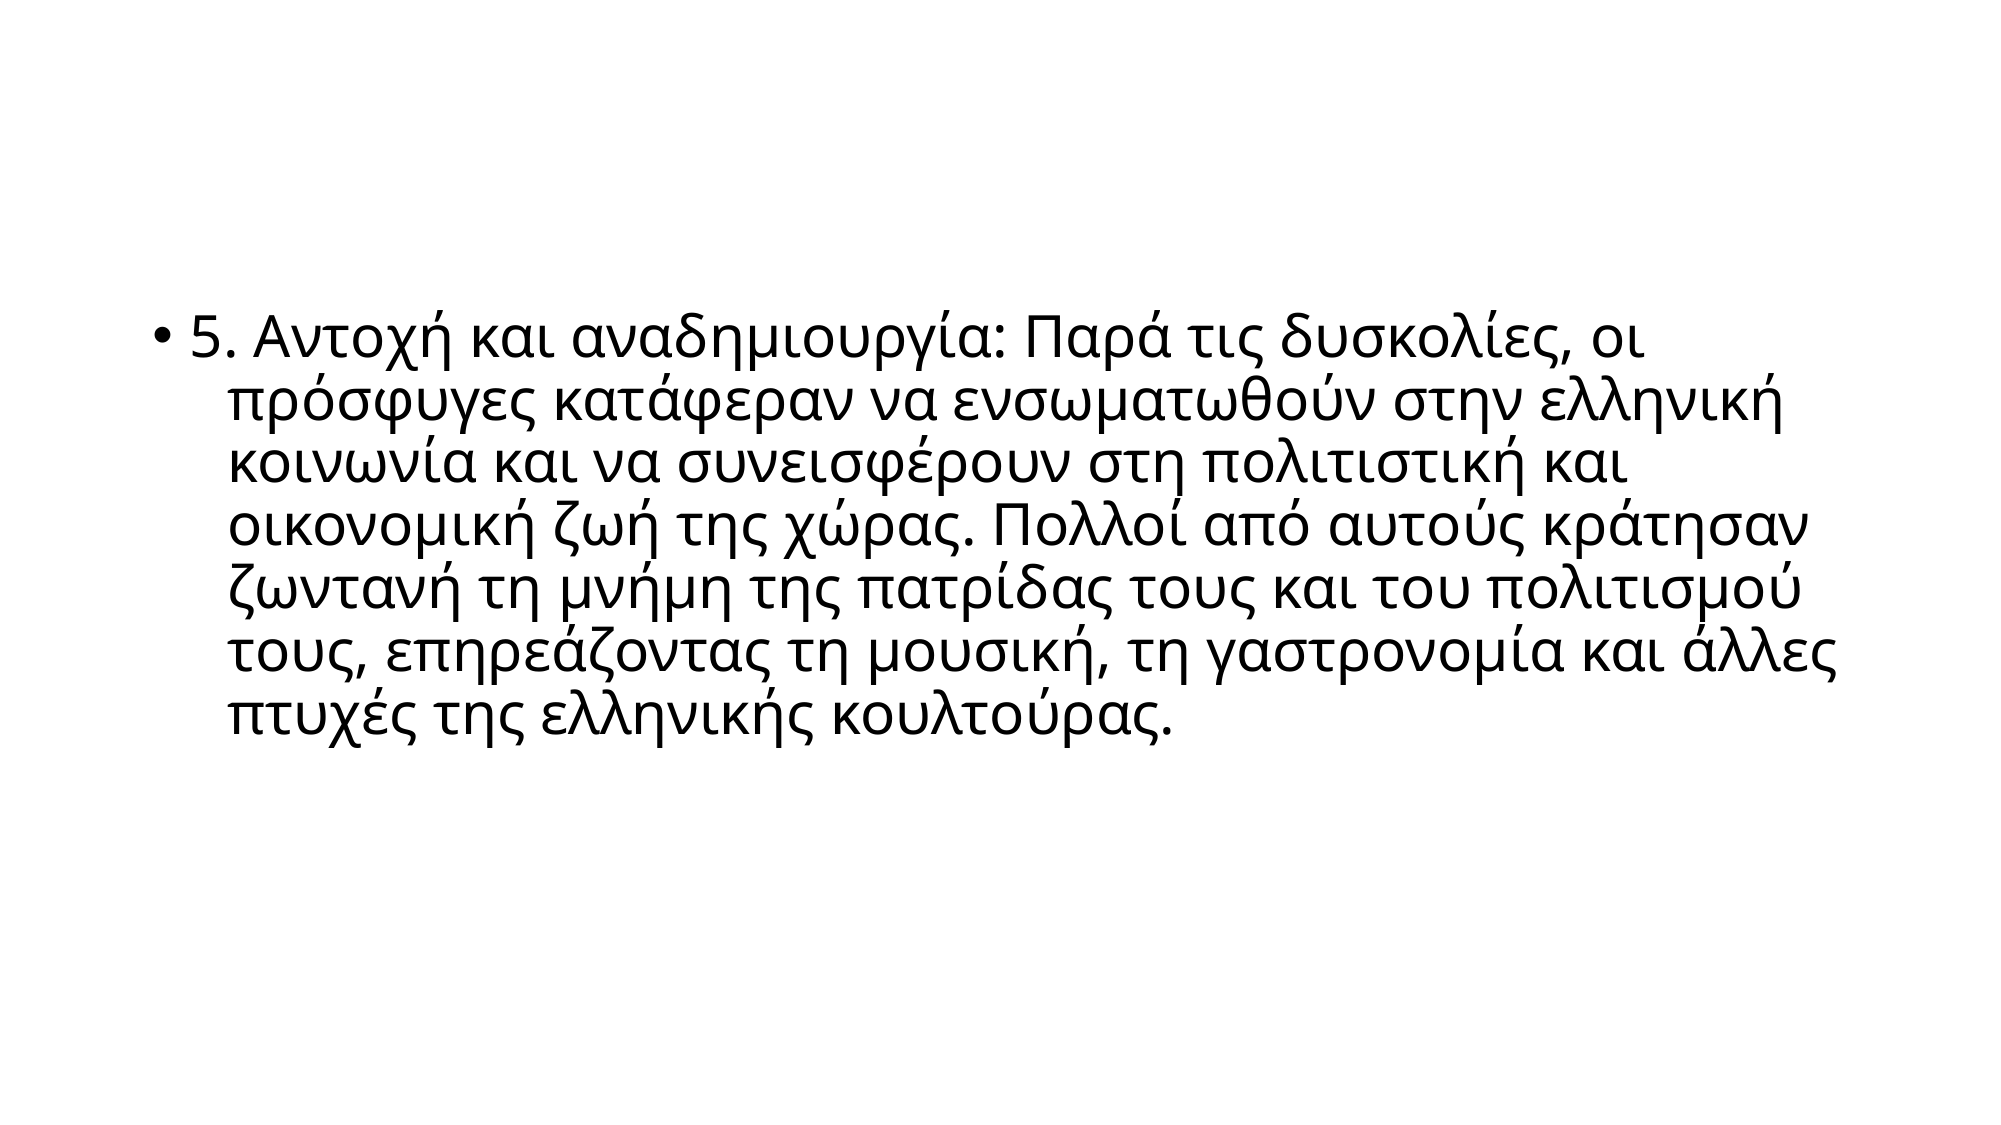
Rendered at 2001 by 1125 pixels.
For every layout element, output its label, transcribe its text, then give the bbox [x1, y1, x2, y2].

list 5. Αντοχή και αναδημιουργία: Παρά τις δυσκολίες, οι πρόσφυγες κατάφεραν να ενσωματωθούν στην ελληνική κοινωνία και να συνεισφέρουν στη πολιτιστική και οικονομική ζωή της χώρας. Πολλοί από αυτούς κράτησαν ζωντανή τη μνήμη της πατρίδας τους και του πολιτισμού τους, επηρεάζοντας τη μουσική, τη γαστρονομία και άλλες πτυχές της ελληνικής κουλτούρας. [137, 299, 1863, 1014]
